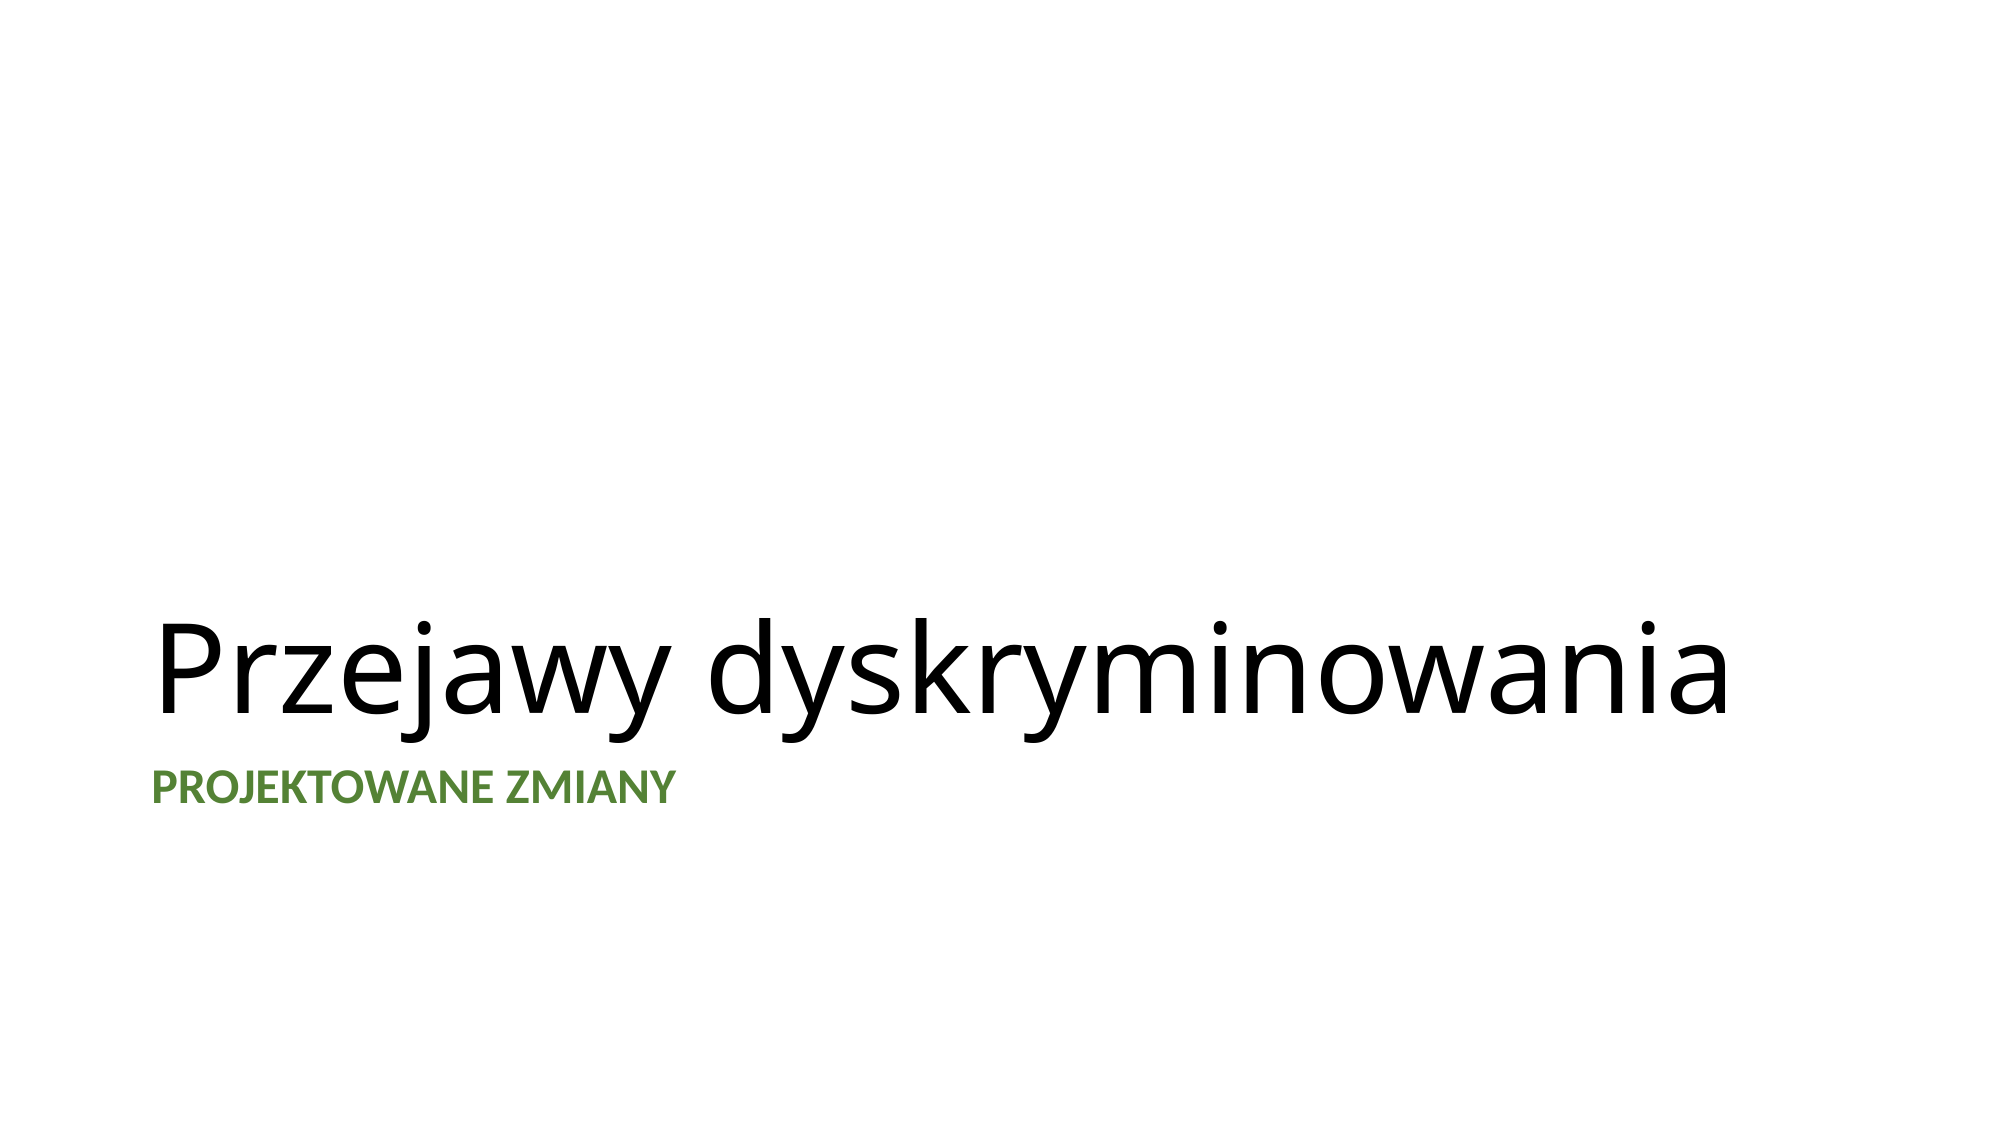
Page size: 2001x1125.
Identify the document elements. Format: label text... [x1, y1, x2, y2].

list PROJEKTOWANE ZMIANY [136, 752, 1862, 999]
title Przejawy dyskryminowania [136, 280, 1862, 749]
